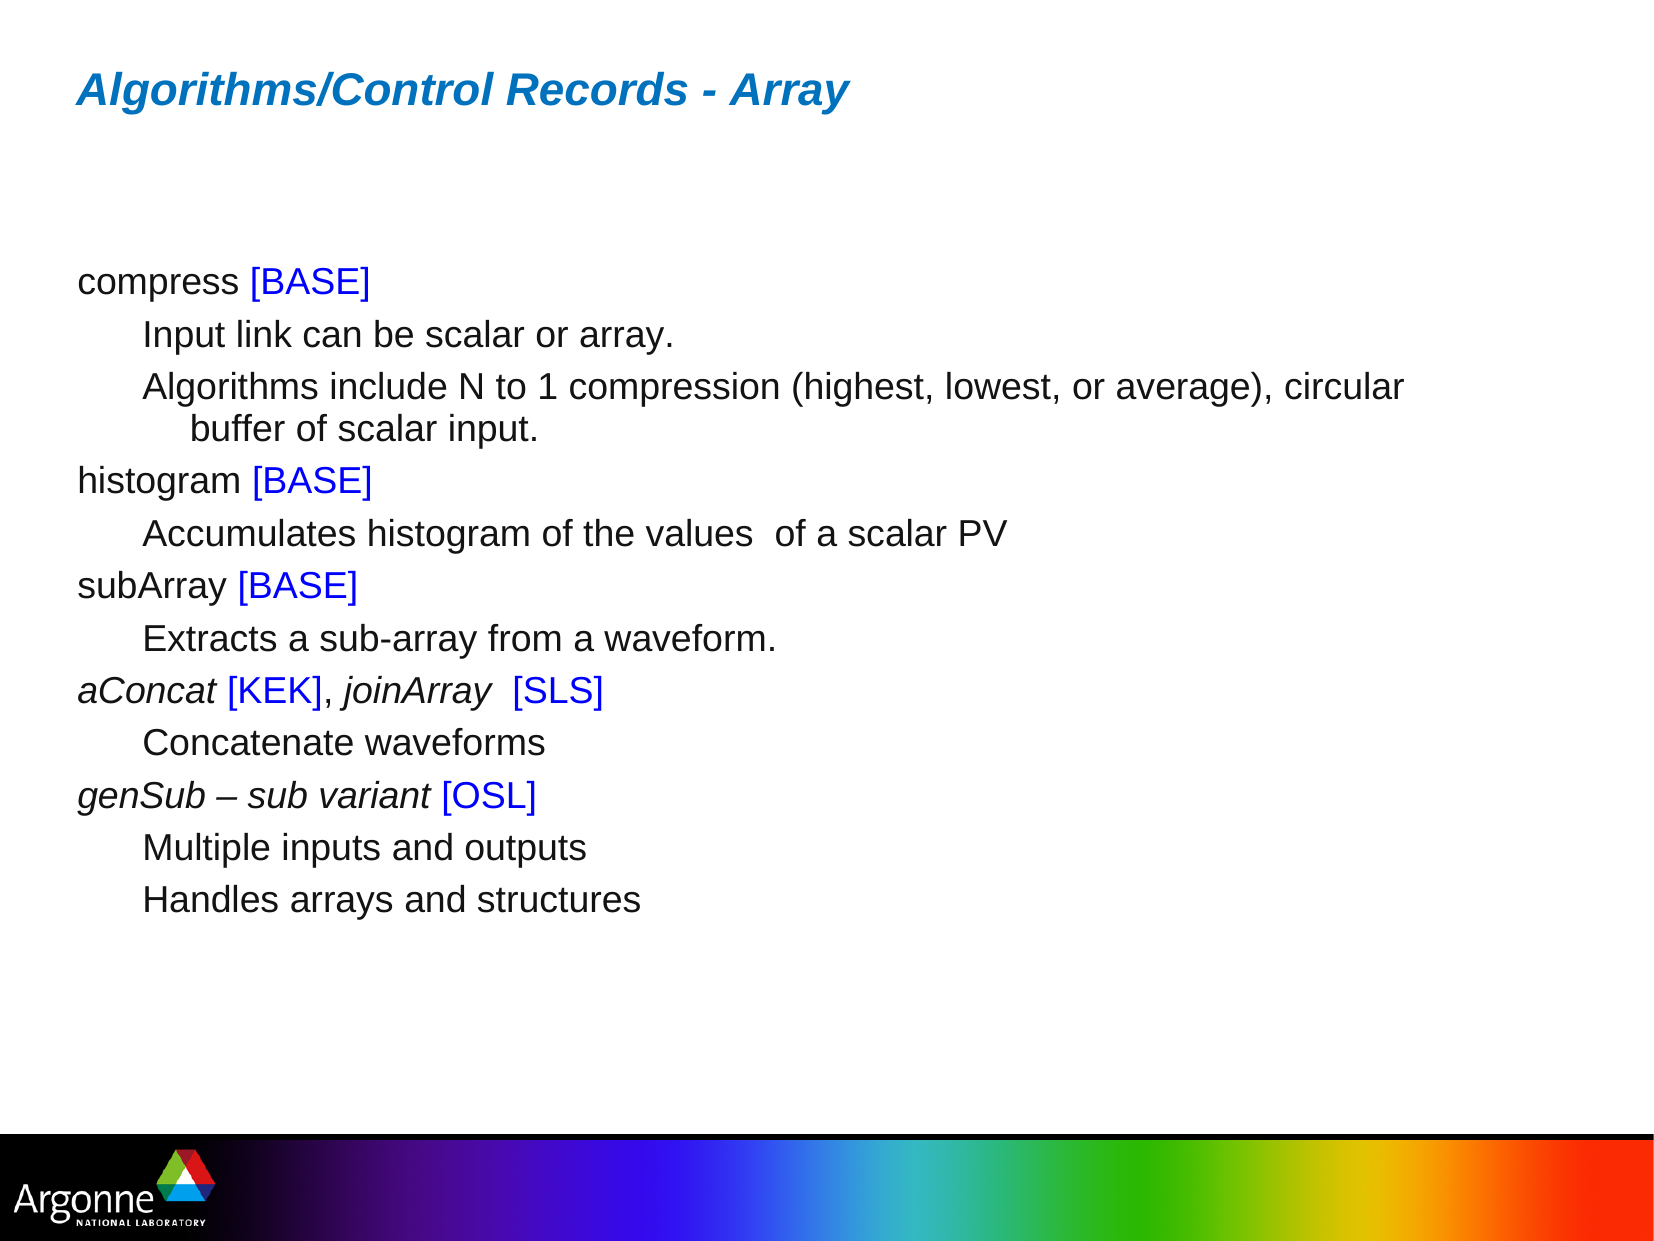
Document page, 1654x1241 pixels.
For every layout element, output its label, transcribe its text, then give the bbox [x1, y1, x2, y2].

title Algorithms/Control Records - Array [61, 45, 1500, 123]
list compress [BASE] Input link can be scalar or array. Algorithms include N to 1 compression (highest, lowest, or average), circular buffer of scalar input. histogram [BASE] Accumulates histogram of the values of a scalar PV subArray [BASE] Extracts a sub-array from a waveform. aConcat [KEK], joinArray [SLS] Concatenate waveforms genSub – sub variant [OSL] Multiple inputs and outputs Handles arrays and structures [62, 253, 1498, 1108]
picture [0, 1134, 1654, 1241]
